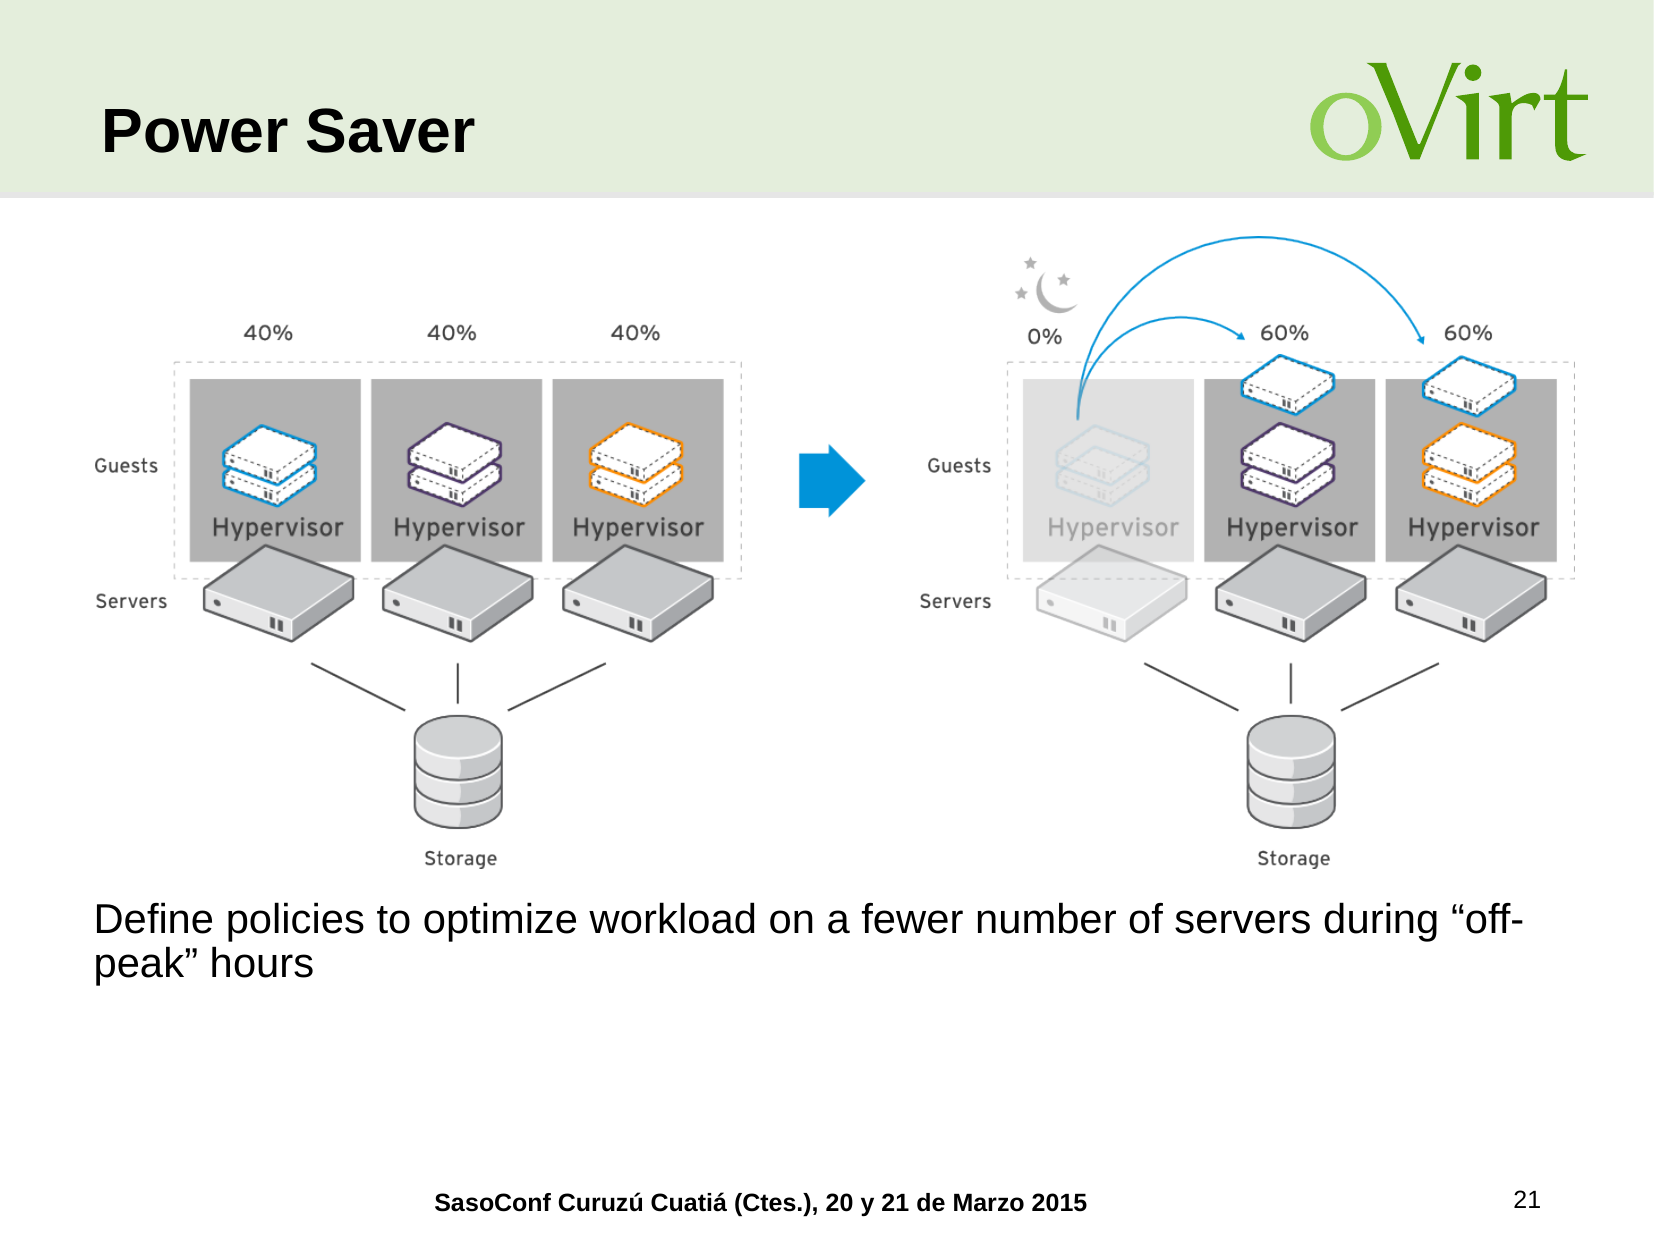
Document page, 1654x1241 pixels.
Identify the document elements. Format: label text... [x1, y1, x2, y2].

title Power Saver [86, 36, 1307, 225]
text_box Define policies to optimize workload on a fewer number of servers during “off-peak” hours [41, 891, 1640, 1066]
picture [86, 236, 1575, 869]
